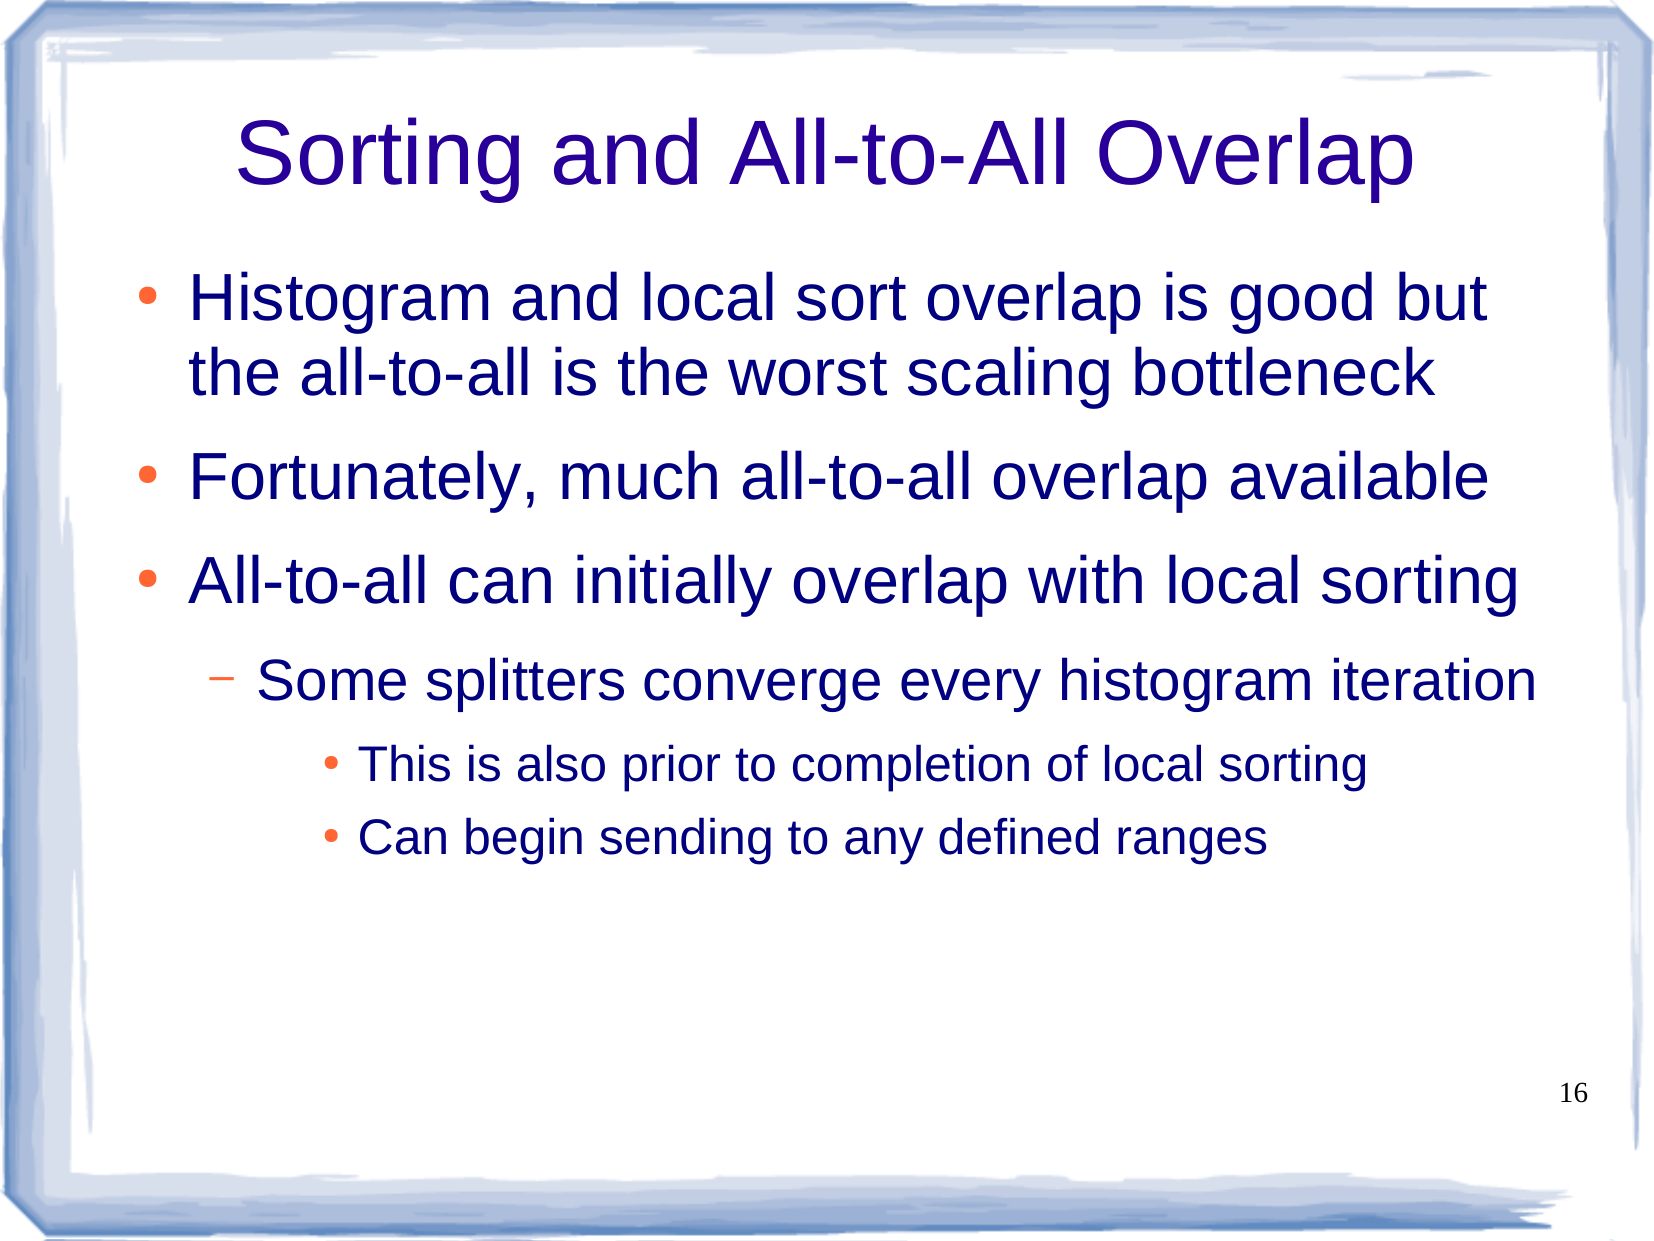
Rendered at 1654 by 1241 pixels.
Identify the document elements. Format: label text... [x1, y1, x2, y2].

picture [0, 0, 1654, 1241]
list Histogram and local sort overlap is good but the all-to-all is the worst scaling bottleneck Fortunately, much all-to-all overlap available All-to-all can initially overlap with local sorting Some splitters converge every histogram iteration This is also prior to completion of local sorting Can begin sending to any defined ranges [118, 259, 1571, 1079]
title Sorting and All-to-All Overlap [82, 49, 1571, 257]
